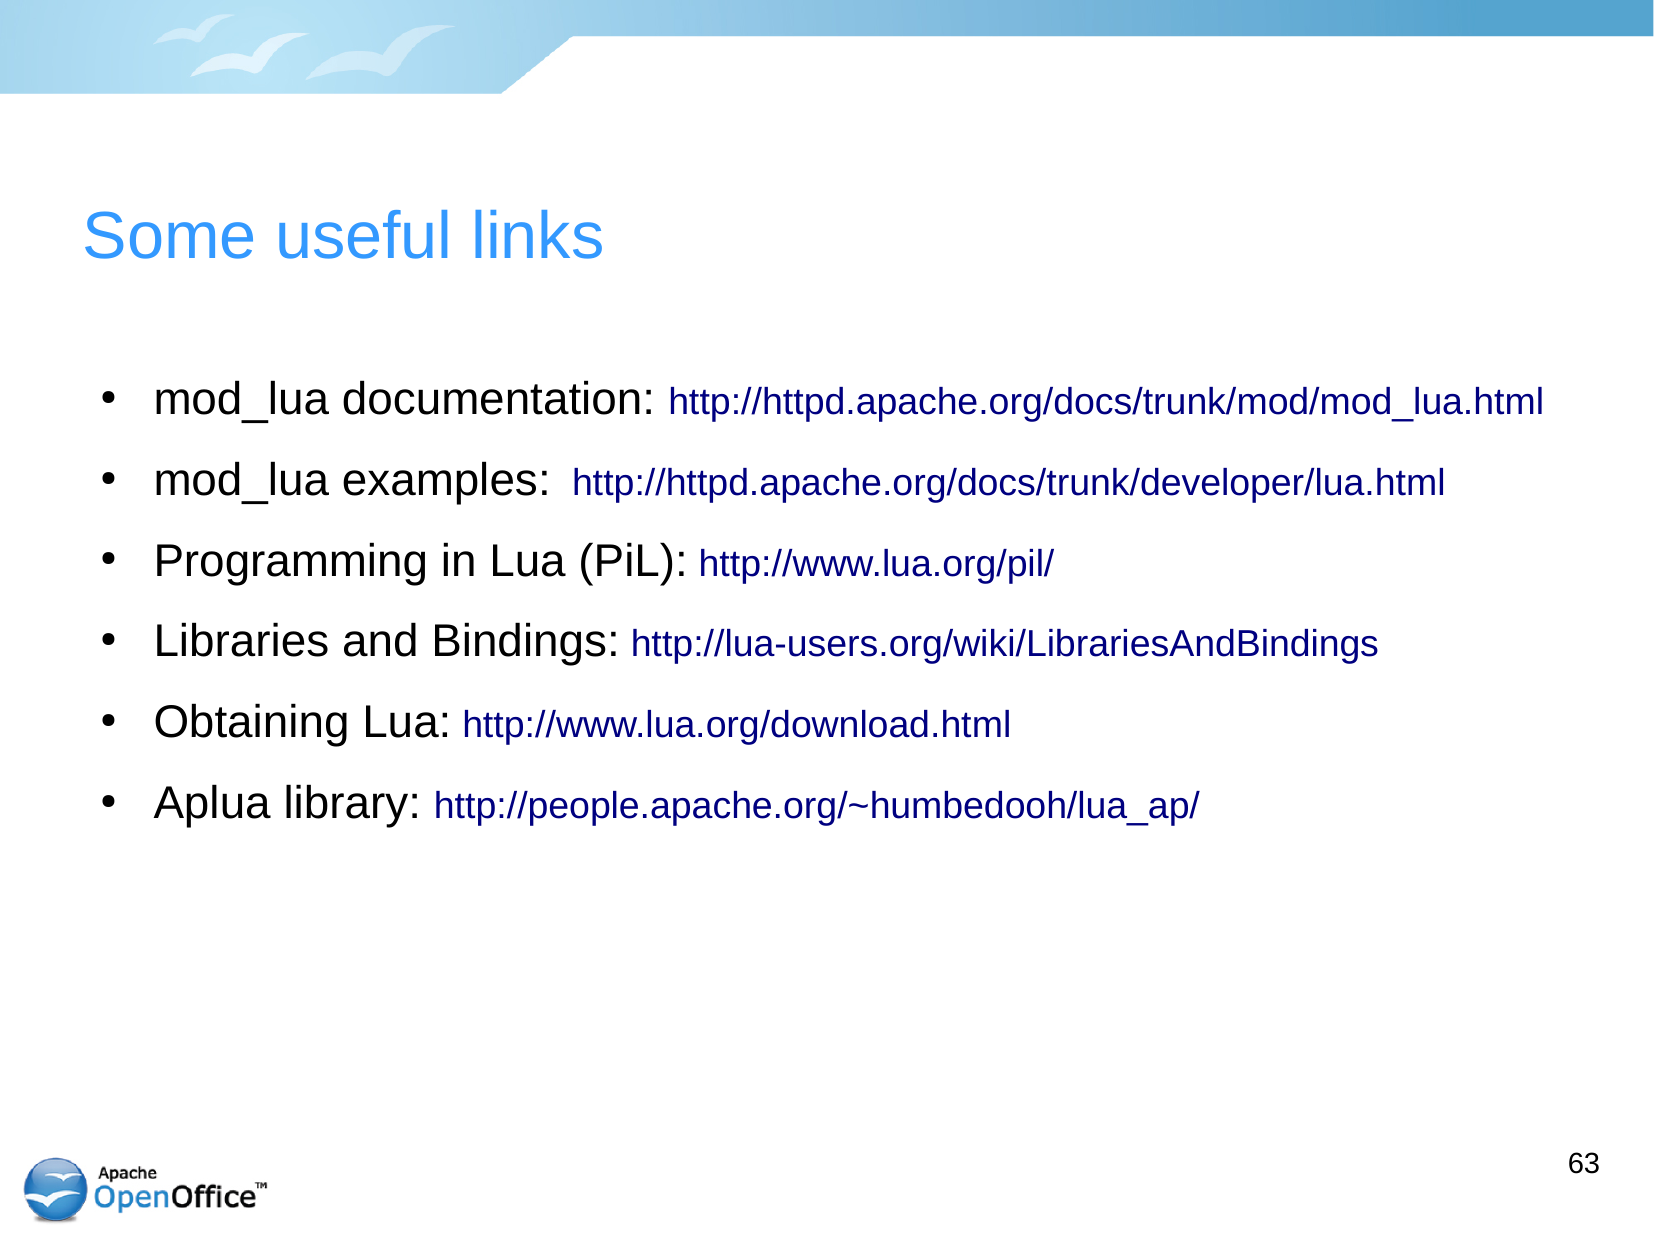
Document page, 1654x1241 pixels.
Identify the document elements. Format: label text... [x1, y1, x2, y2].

title Some useful links [82, 132, 1571, 340]
picture [0, 0, 1654, 1241]
list mod_lua documentation: http://httpd.apache.org/docs/trunk/mod/mod_lua.html mod_lua examples: http://httpd.apache.org/docs/trunk/developer/lua.html Programming in Lua (PiL): http://www.lua.org/pil/ Libraries and Bindings: http://lua-users.org/wiki/LibrariesAndBindings Obtaining Lua: http://www.lua.org/download.html Aplua library: http://people.apache.org/~humbedooh/lua_ap/ [82, 372, 1571, 1093]
